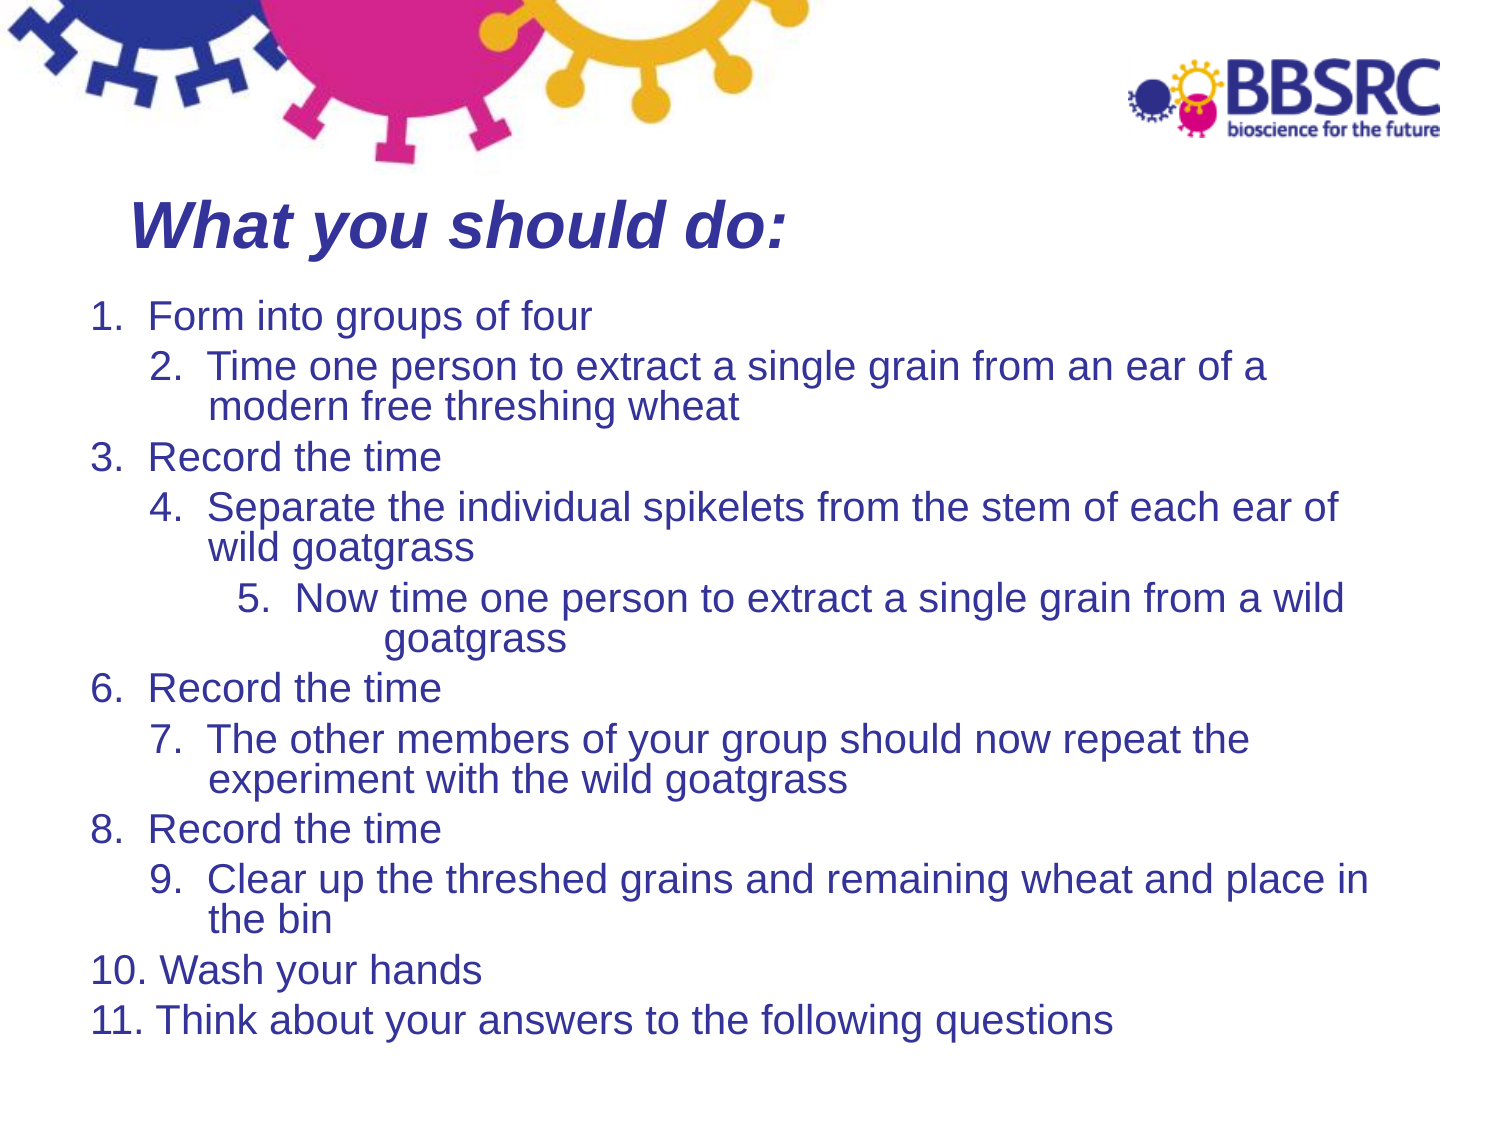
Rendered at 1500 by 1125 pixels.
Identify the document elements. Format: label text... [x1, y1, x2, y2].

list 1. Form into groups of four 2. Time one person to extract a single grain from an ear of a modern free threshing wheat 3. Record the time 4. Separate the individual spikelets from the stem of each ear of wild goatgrass 5. Now time one person to extract a single grain from a wild goatgrass 6. Record the time 7. The other members of your group should now repeat the experiment with the wild goatgrass 8. Record the time 9. Clear up the threshed grains and remaining wheat and place in the bin 10. Wash your hands 11. Think about your answers to the following questions [75, 290, 1426, 1083]
title What you should do: [75, 174, 845, 290]
